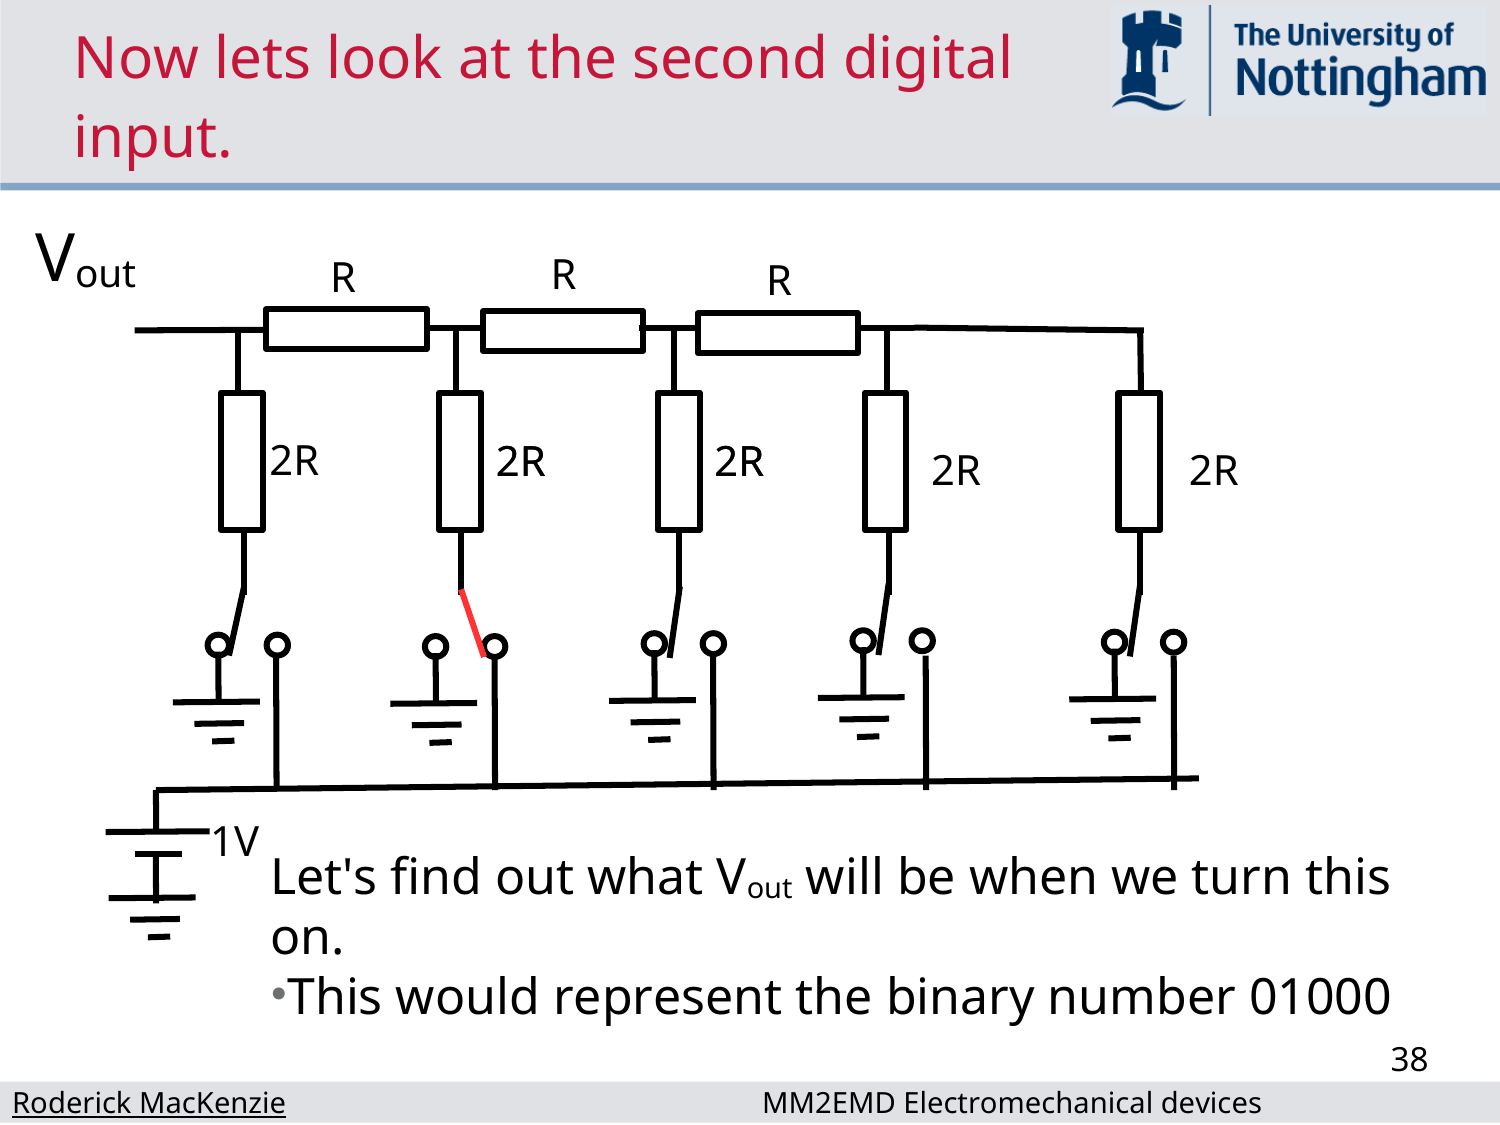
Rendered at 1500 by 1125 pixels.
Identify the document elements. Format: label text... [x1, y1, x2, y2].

text_box 1V [195, 806, 296, 951]
text_box <number> [1493, 1030, 1500, 1101]
text_box 2R [481, 427, 582, 563]
text_box 2R [699, 427, 800, 563]
title Now lets look at the second digital input. [59, 20, 1137, 172]
text_box 2R [254, 426, 355, 561]
text_box 2R [916, 436, 1017, 572]
text_box Vout [20, 207, 170, 342]
text_box R [751, 246, 852, 382]
text_box R [535, 240, 636, 376]
text_box R [315, 243, 416, 379]
text_box Let's find out what Vout will be when we turn this on. This would represent the binary number 01000 [255, 836, 1493, 1125]
picture [1111, 4, 1487, 116]
text_box 2R [1174, 436, 1275, 572]
